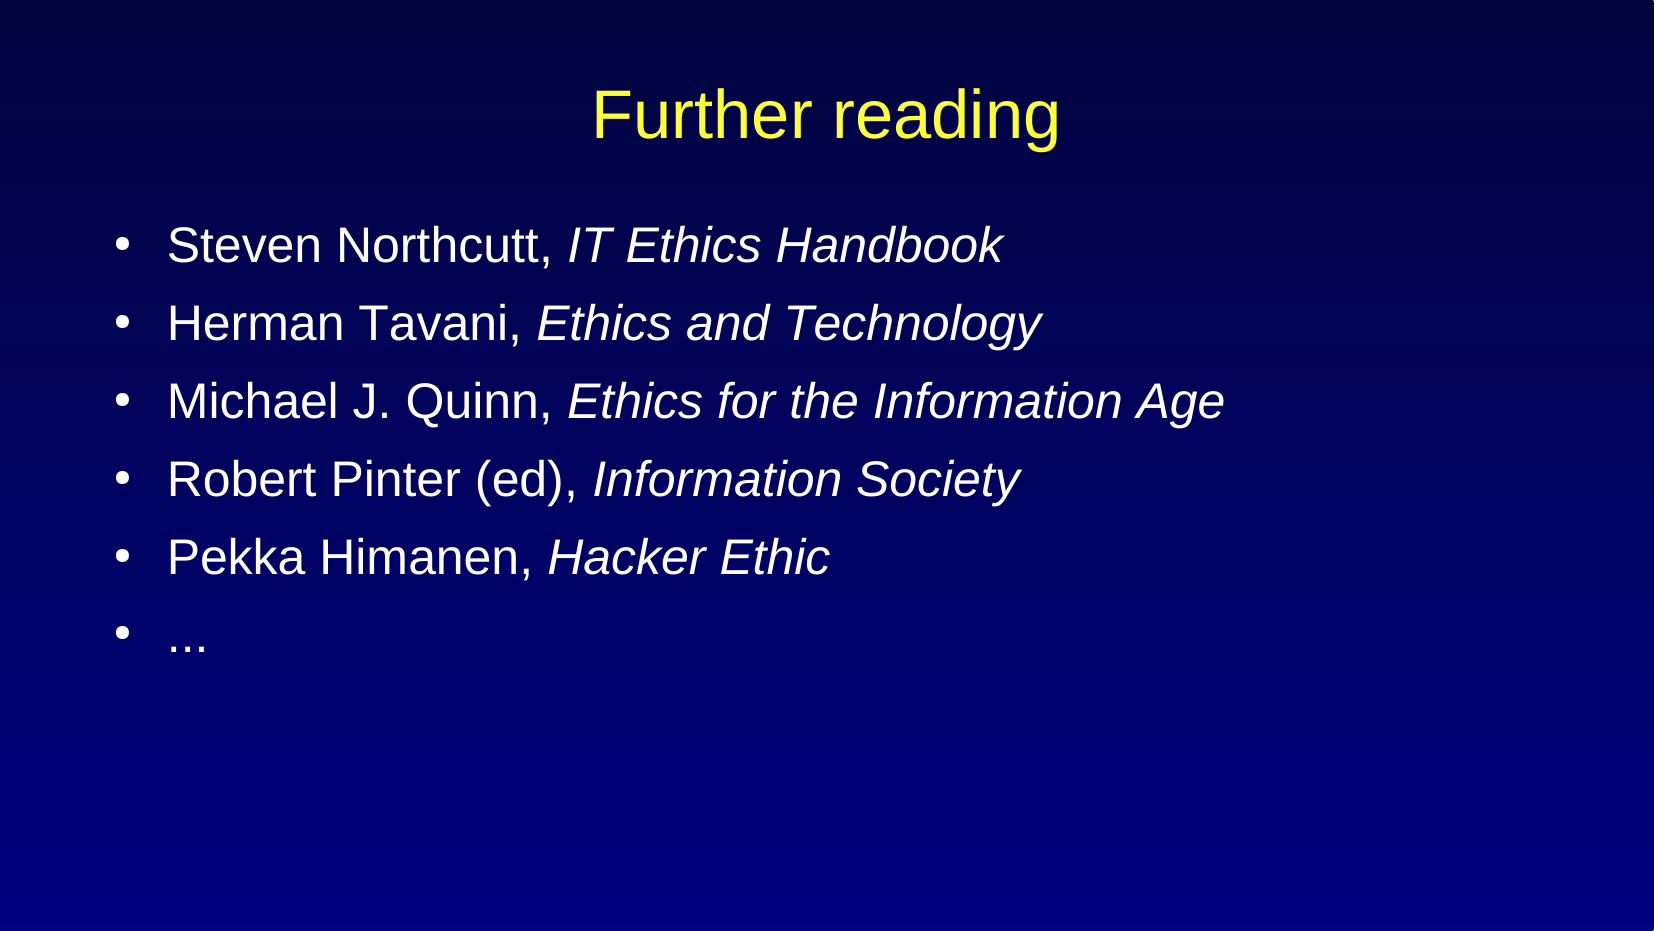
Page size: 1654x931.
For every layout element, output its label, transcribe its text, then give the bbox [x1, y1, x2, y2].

title Further reading [82, 37, 1571, 193]
list Steven Northcutt, IT Ethics Handbook Herman Tavani, Ethics and Technology Michael J. Quinn, Ethics for the Information Age Robert Pinter (ed), Information Society Pekka Himanen, Hacker Ethic ... [82, 217, 1571, 758]
